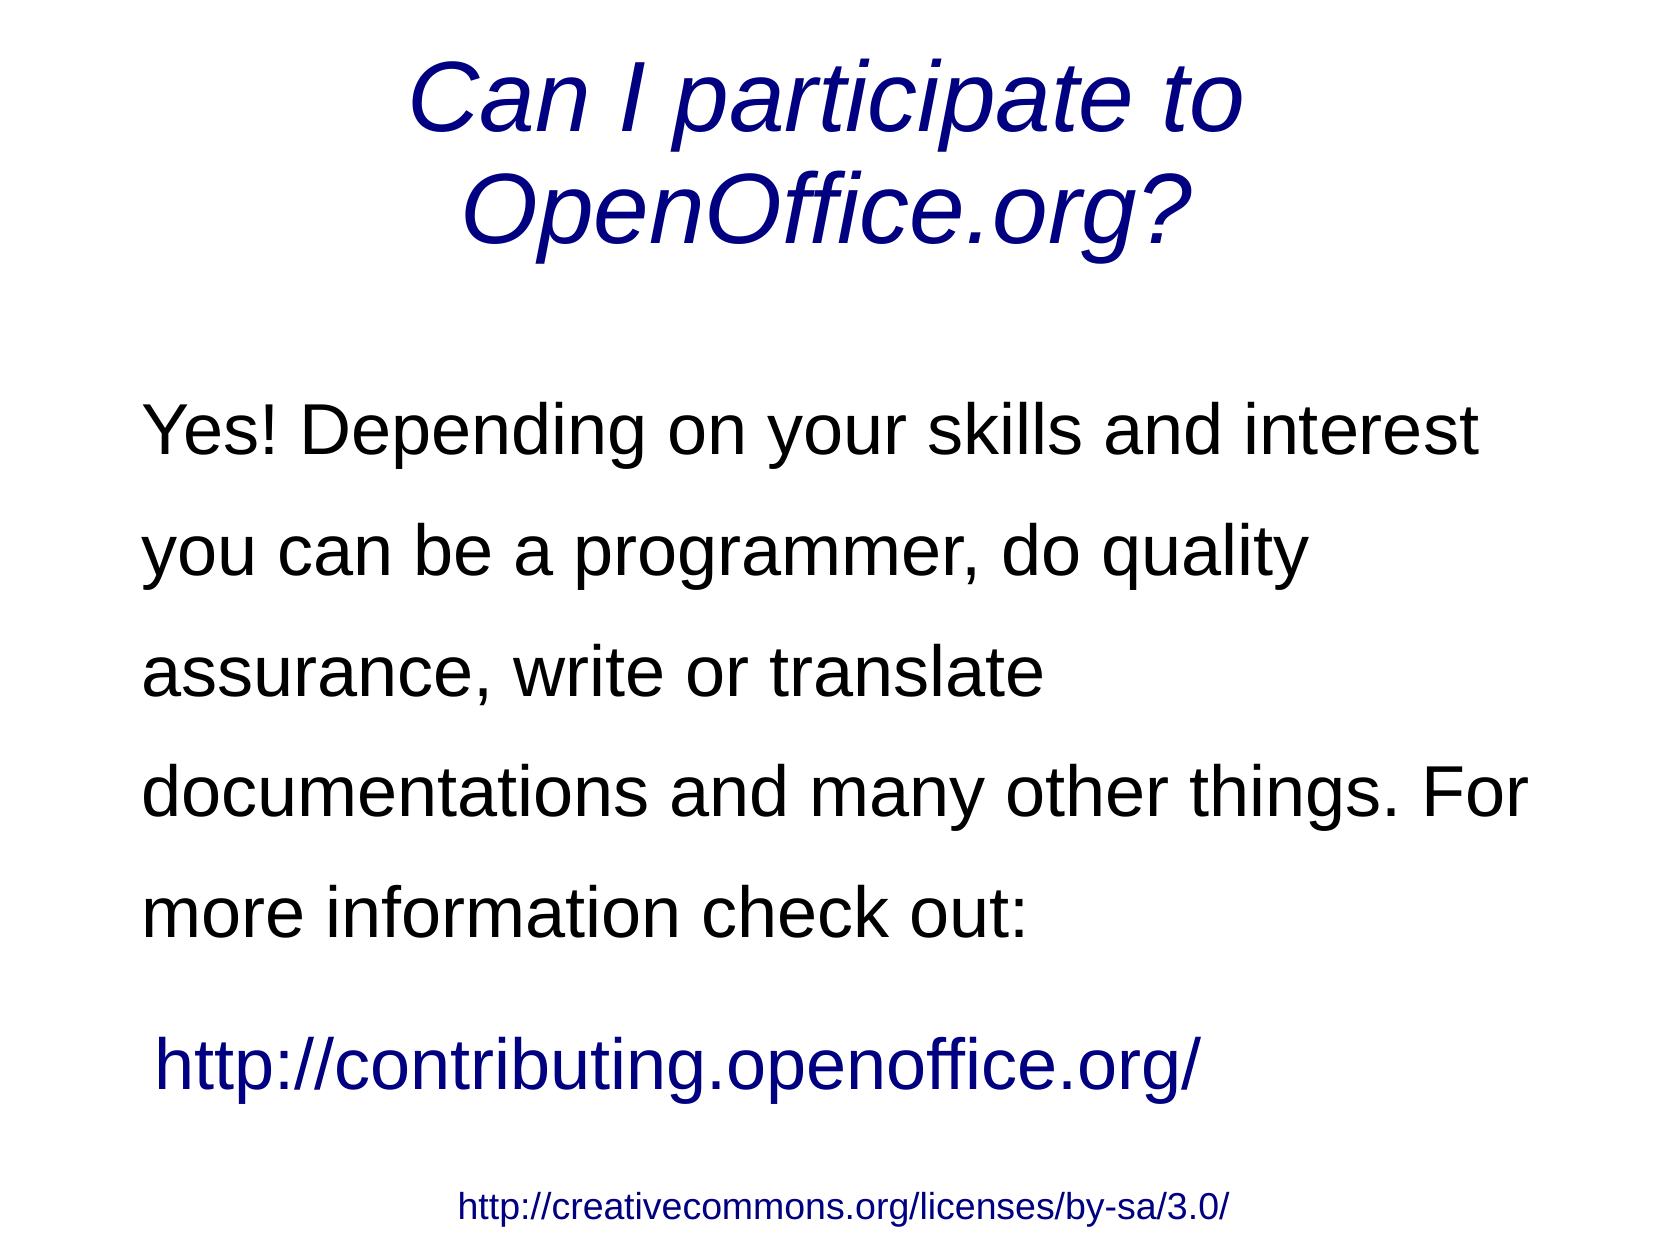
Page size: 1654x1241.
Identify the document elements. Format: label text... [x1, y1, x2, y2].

title Can I participate to OpenOffice.org? [82, 41, 1571, 265]
list Yes! Depending on your skills and interest you can be a programmer, do quality assurance, write or translate documentations and many other things. For more information check out: http://contributing.openoffice.org/ [141, 349, 1571, 1109]
